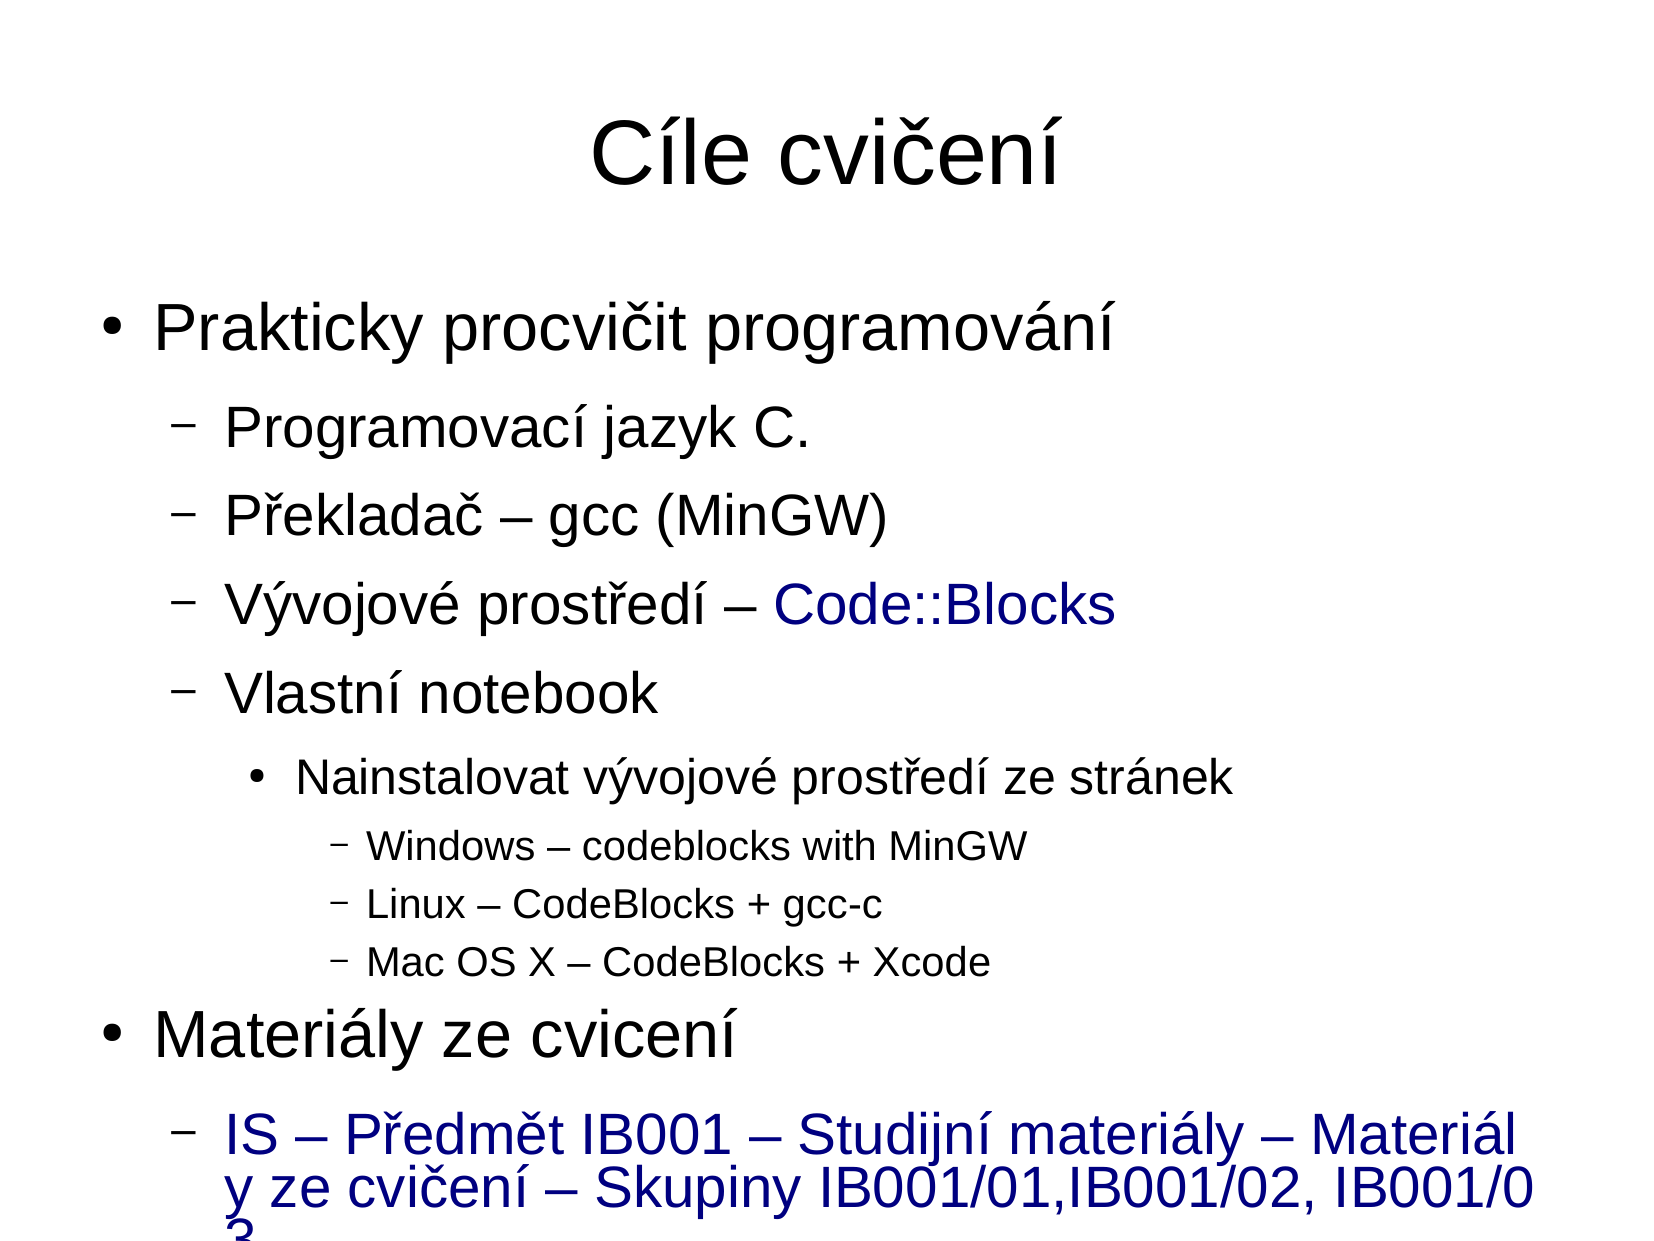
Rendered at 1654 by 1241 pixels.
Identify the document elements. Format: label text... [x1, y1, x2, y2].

list Prakticky procvičit programování Programovací jazyk C. Překladač – gcc (MinGW) Vývojové prostředí – Code::Blocks Vlastní notebook Nainstalovat vývojové prostředí ze stránek Windows – codeblocks with MinGW Linux – CodeBlocks + gcc-c Mac OS X – CodeBlocks + Xcode Materiály ze cvicení IS – Předmět IB001 – Studijní materiály – Materiály ze cvičení – Skupiny IB001/01,IB001/02, IB001/03 [82, 290, 1538, 1201]
title Cíle cvičení [82, 49, 1571, 257]
